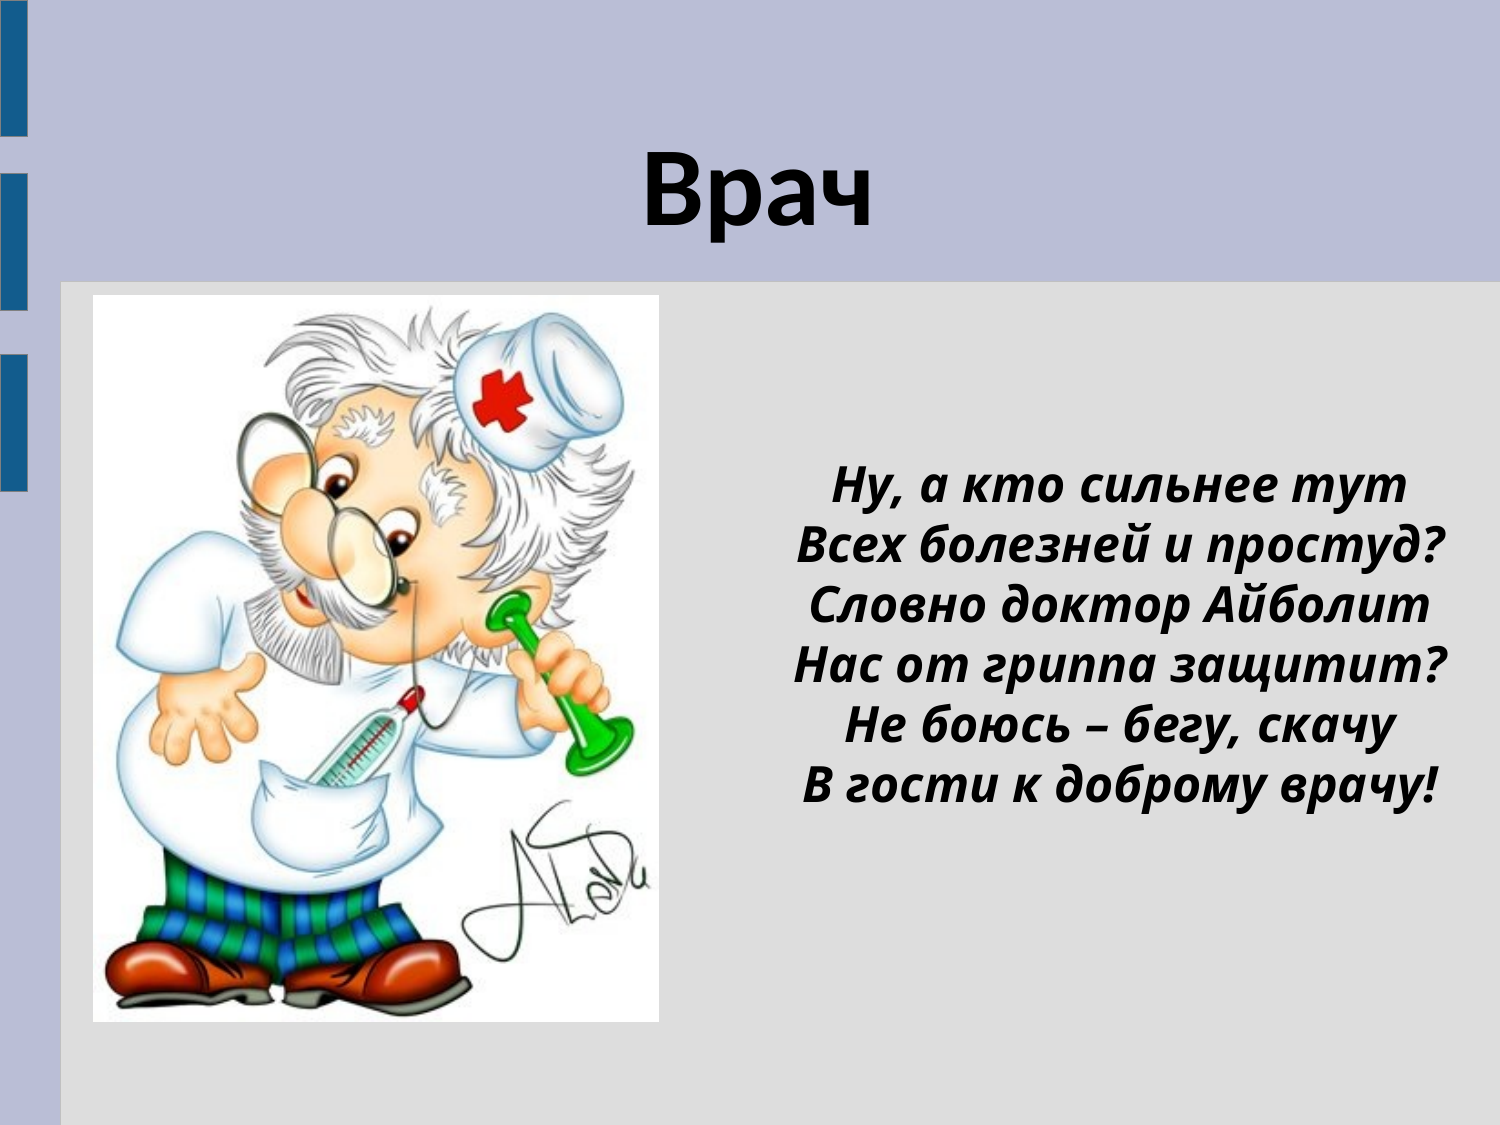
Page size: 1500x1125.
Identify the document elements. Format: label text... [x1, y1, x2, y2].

text_box Врач [626, 105, 891, 256]
title Ну, а кто сильнее тут Всех болезней и простуд? Словно доктор Айболит Нас от гриппа защитит? Не боюсь – бегу, скачу В гости к доброму врачу! [659, 445, 1500, 633]
picture [93, 295, 659, 1022]
